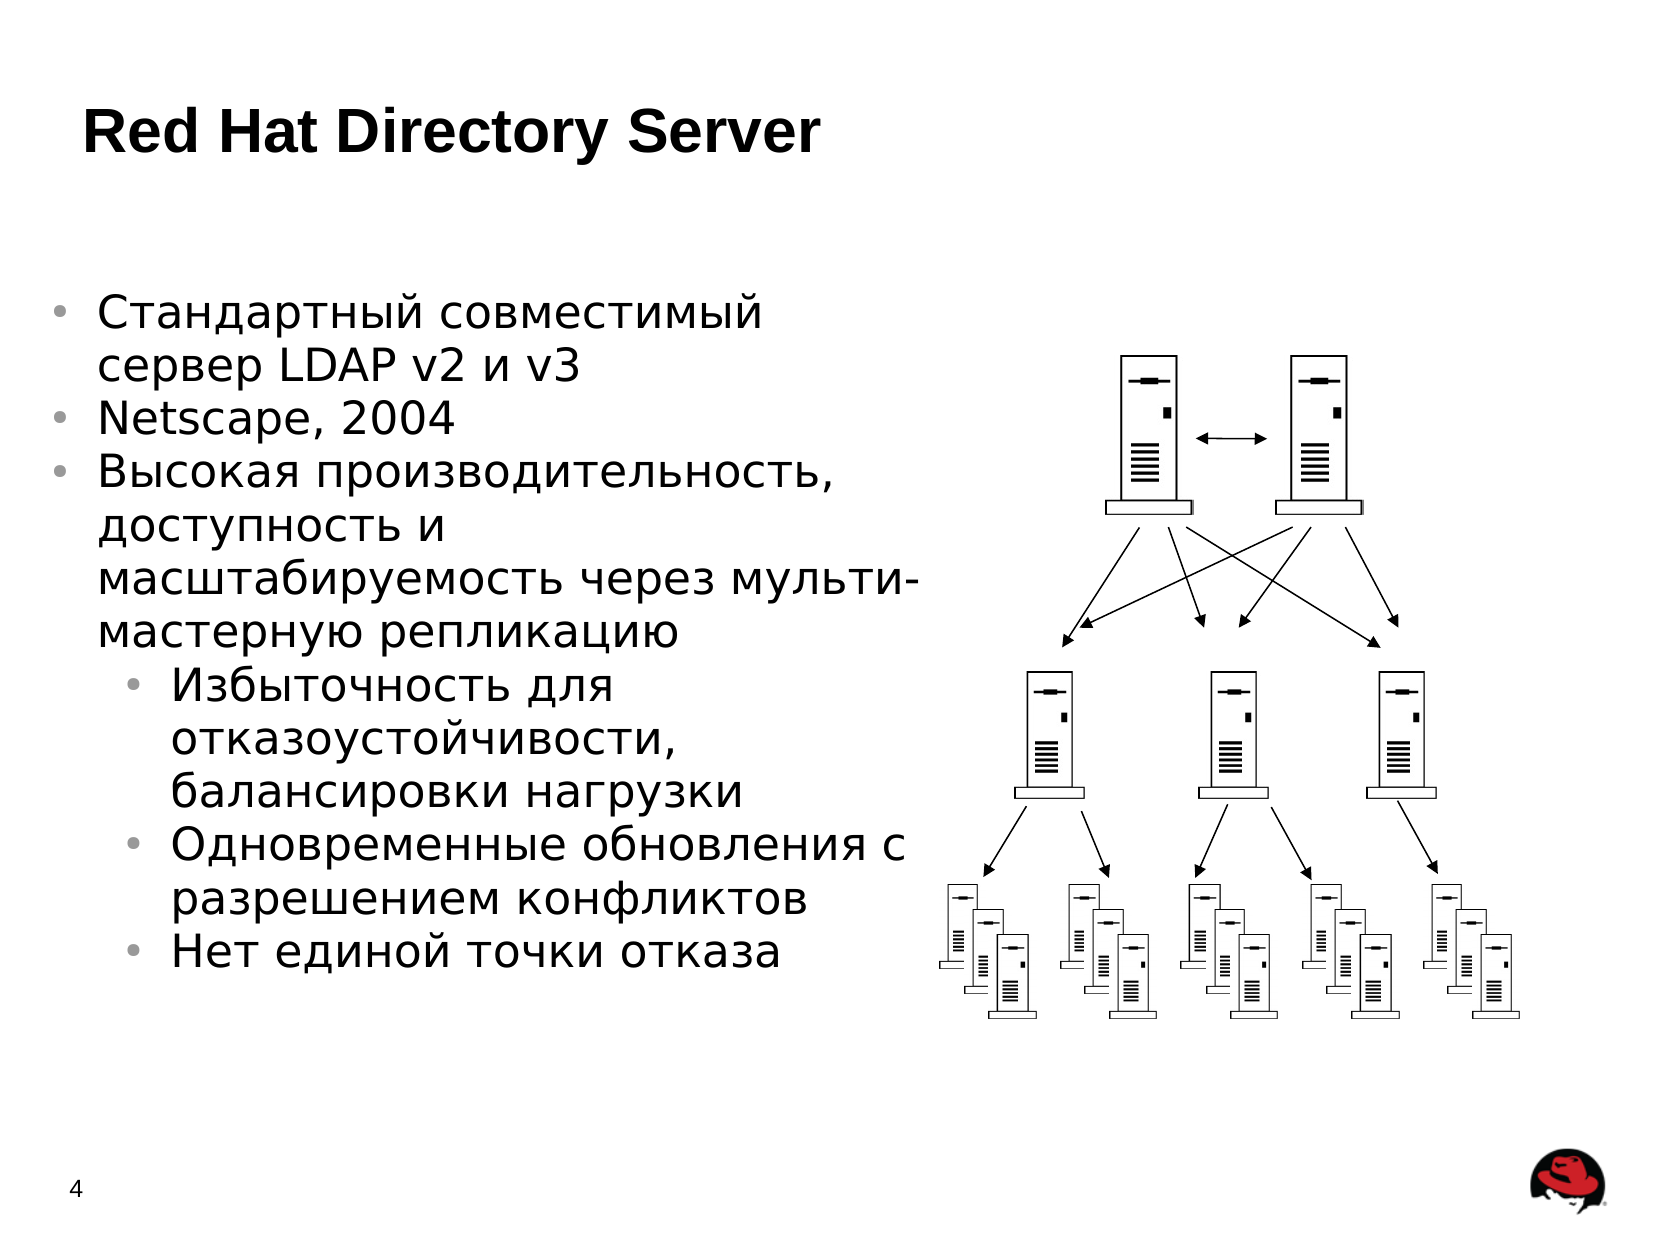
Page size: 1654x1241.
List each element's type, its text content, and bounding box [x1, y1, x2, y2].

picture [1198, 671, 1269, 799]
picture [1275, 355, 1364, 515]
picture [1014, 671, 1085, 799]
picture [1423, 884, 1520, 1019]
picture [1105, 355, 1194, 515]
picture [1529, 1146, 1613, 1224]
picture [1060, 884, 1157, 1019]
title Red Hat Directory Server [82, 37, 1571, 226]
picture [1302, 884, 1400, 1019]
picture [1366, 671, 1437, 799]
text_box Стандартный совместимый сервер LDAP v2 и v3 Netscape, 2004 Высокая производительность, доступность и масштабируемость через мульти-мастерную репликацию Избыточность для отказоустойчивости, балансировки нагрузки Одновременные обновления с разрешением конфликтов Нет единой точки отказа [22, 225, 938, 1126]
picture [939, 884, 1037, 1019]
picture [1180, 884, 1278, 1019]
